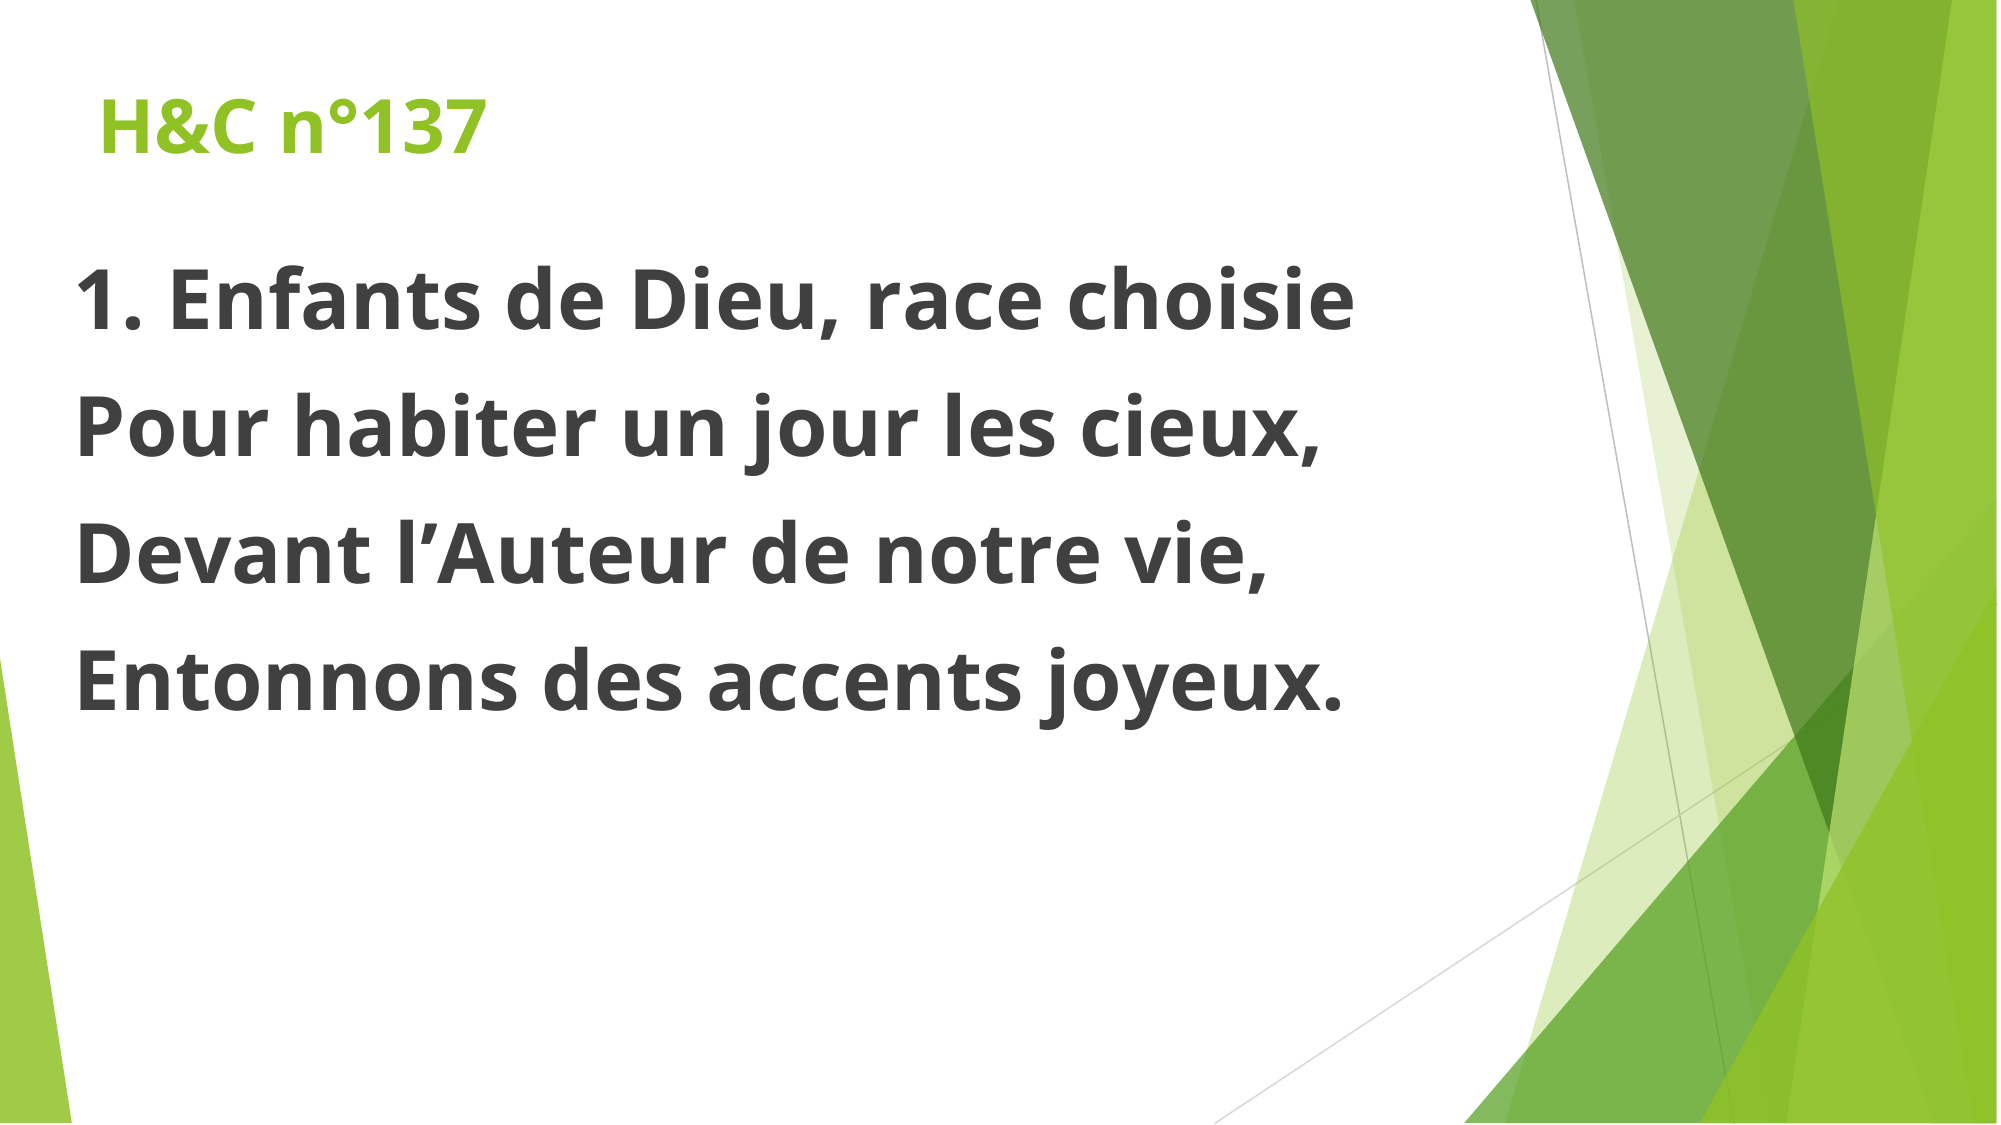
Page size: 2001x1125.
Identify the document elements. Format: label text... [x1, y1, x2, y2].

text_box H&C n°137 [82, 70, 1522, 178]
text_box 1. Enfants de Dieu, race choisie Pour habiter un jour les cieux, Devant l’Auteur de notre vie, Entonnons des accents joyeux. [59, 224, 2001, 1037]
